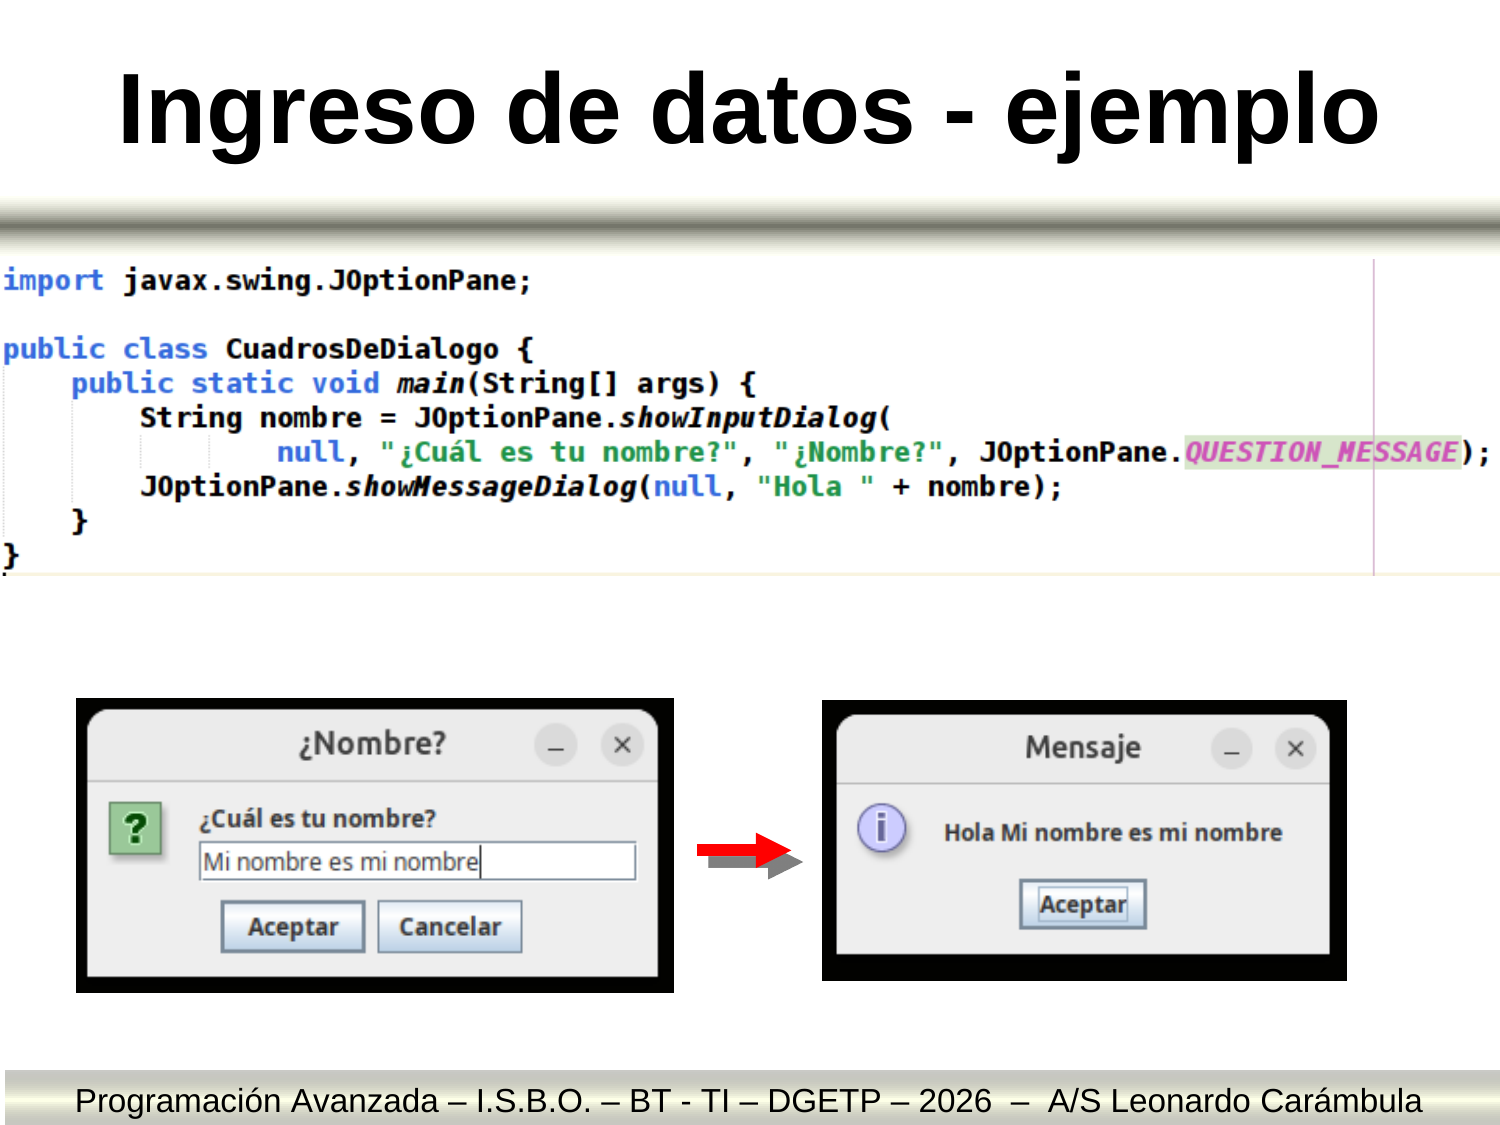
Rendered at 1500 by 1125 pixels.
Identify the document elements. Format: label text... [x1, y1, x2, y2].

picture [0, 259, 1500, 576]
picture [822, 700, 1347, 981]
picture [76, 698, 674, 993]
title Ingreso de datos - ejemplo [0, 9, 1500, 198]
